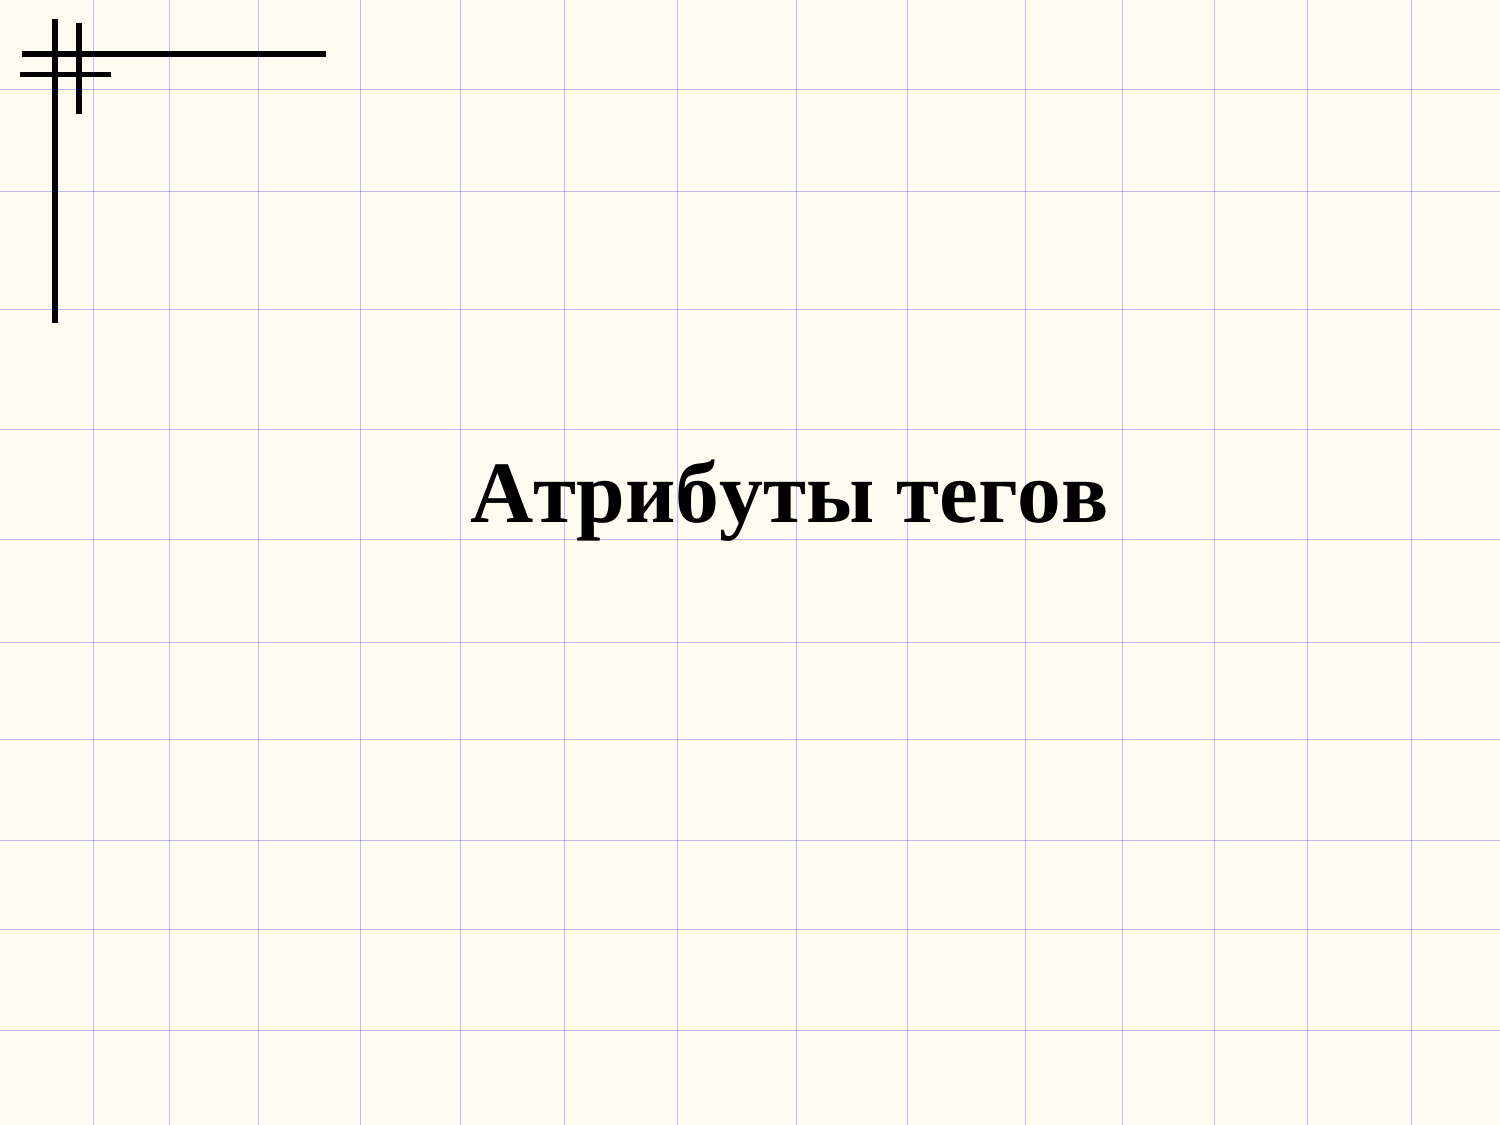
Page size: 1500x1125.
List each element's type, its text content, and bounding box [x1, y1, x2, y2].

text_box [487, 739, 1476, 988]
title Атрибуты тегов [88, 299, 1476, 663]
